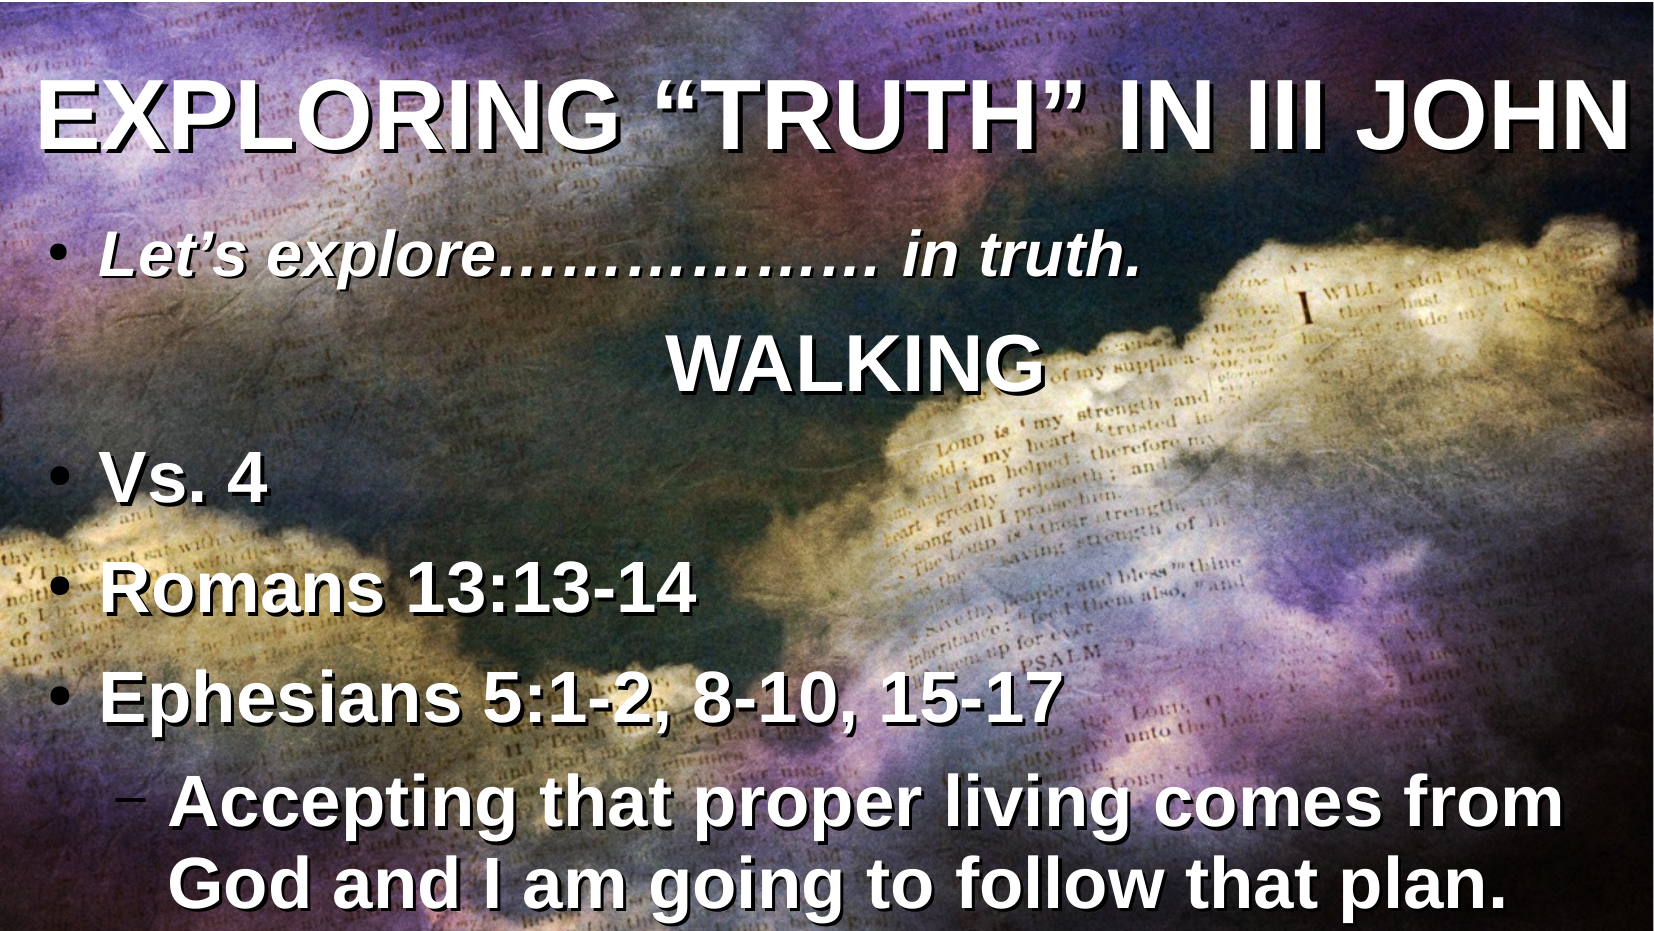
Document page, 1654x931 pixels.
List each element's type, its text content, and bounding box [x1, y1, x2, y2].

list Let’s explore……………… in truth. WALKING Vs. 4 Romans 13:13-14 Ephesians 5:1-2, 8-10, 15-17 Accepting that proper living comes from God and I am going to follow that plan. [30, 217, 1636, 931]
title EXPLORING “TRUTH” IN III JOHN [15, 37, 1654, 193]
picture [0, 2, 1654, 931]
